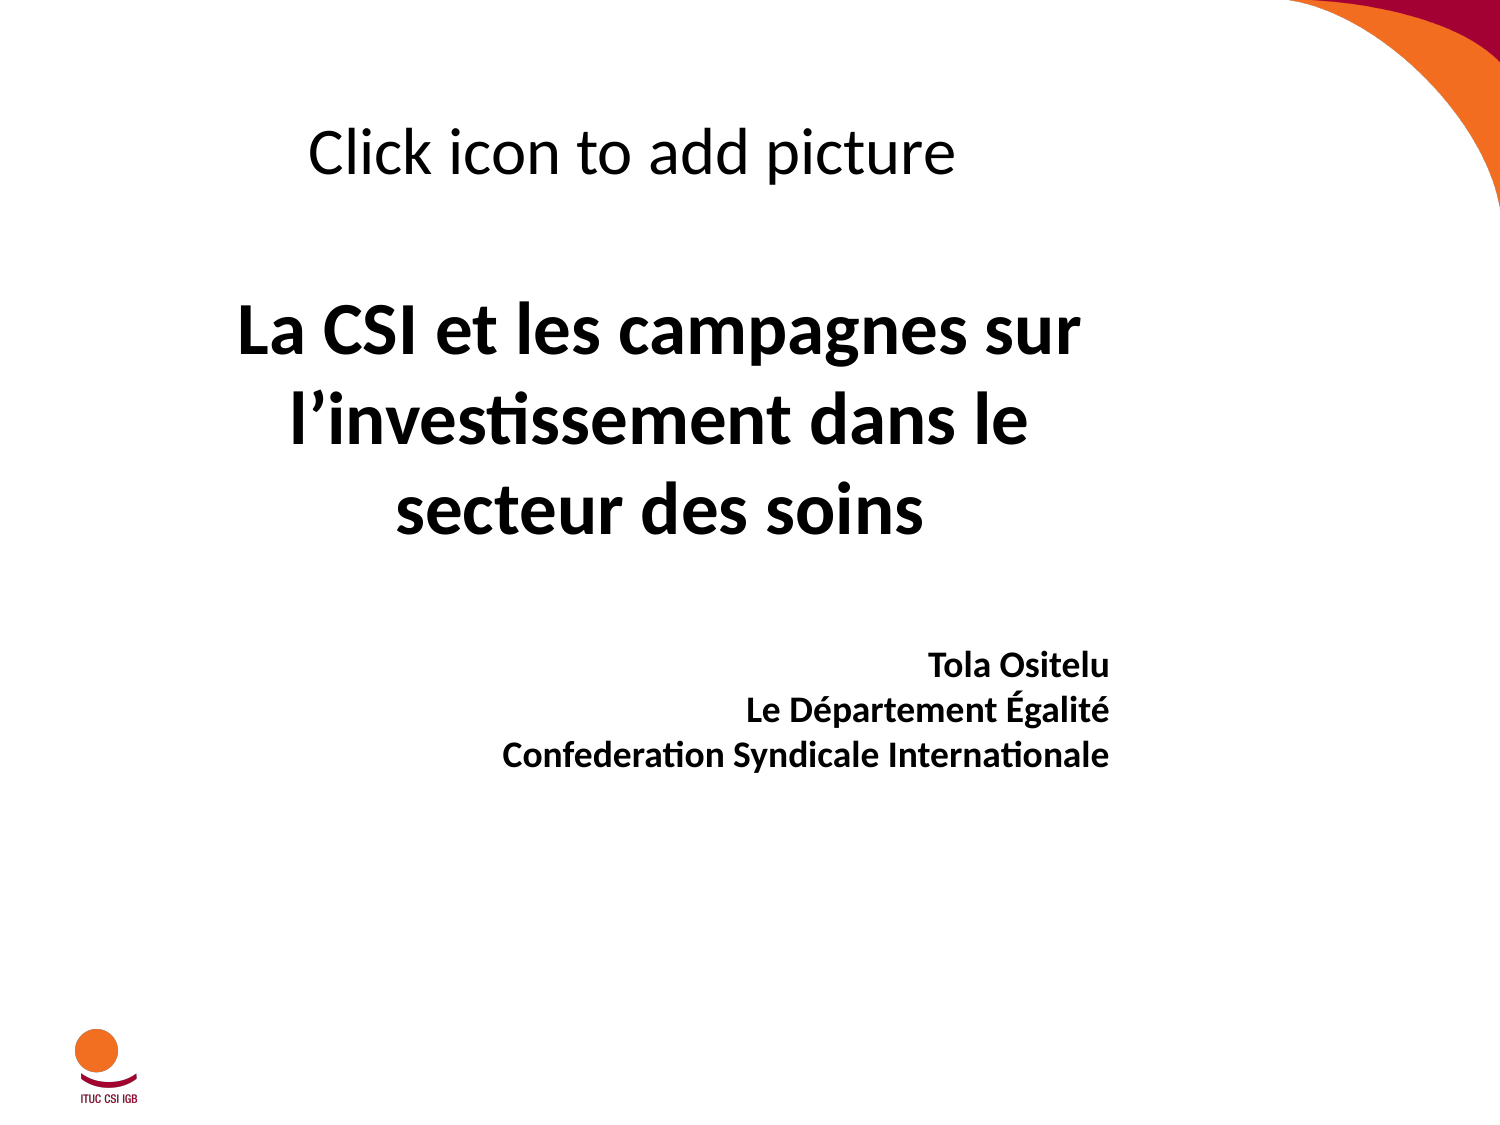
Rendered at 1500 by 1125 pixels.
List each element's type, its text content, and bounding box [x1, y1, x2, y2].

text_box La CSI et les campagnes sur l’investissement dans le secteur des soins Tola Ositelu Le Département Égalité Confederation Syndicale Internationale [195, 92, 1125, 901]
picture [1267, 0, 1500, 232]
picture [75, 1029, 138, 1103]
